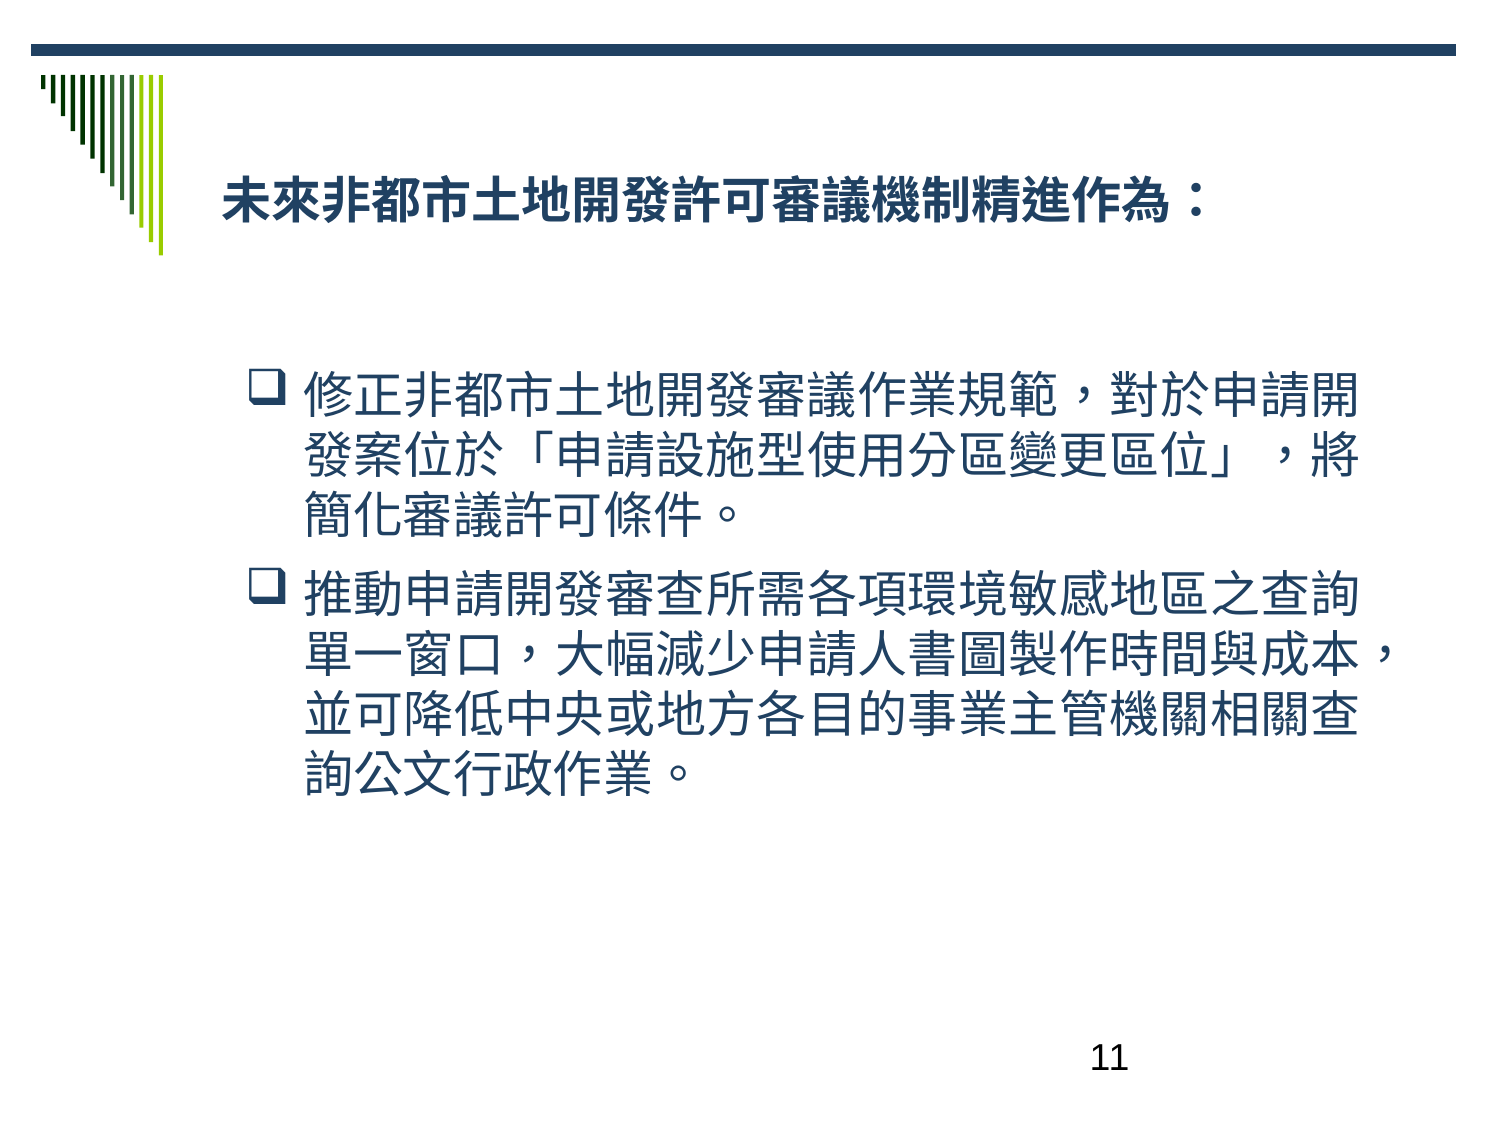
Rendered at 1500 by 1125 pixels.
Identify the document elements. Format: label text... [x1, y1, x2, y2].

text_box 修正非都市土地開發審議作業規範，對於申請開發案位於「申請設施型使用分區變更區位」，將簡化審議許可條件。 推動申請開發審查所需各項環境敏感地區之查詢單一窗口，大幅減少申請人書圖製作時間與成本，並可降低中央或地方各目的事業主管機關相關查詢公文行政作業。 [230, 277, 1376, 811]
text_box 未來非都市土地開發許可審議機制精進作為： [206, 160, 1459, 237]
